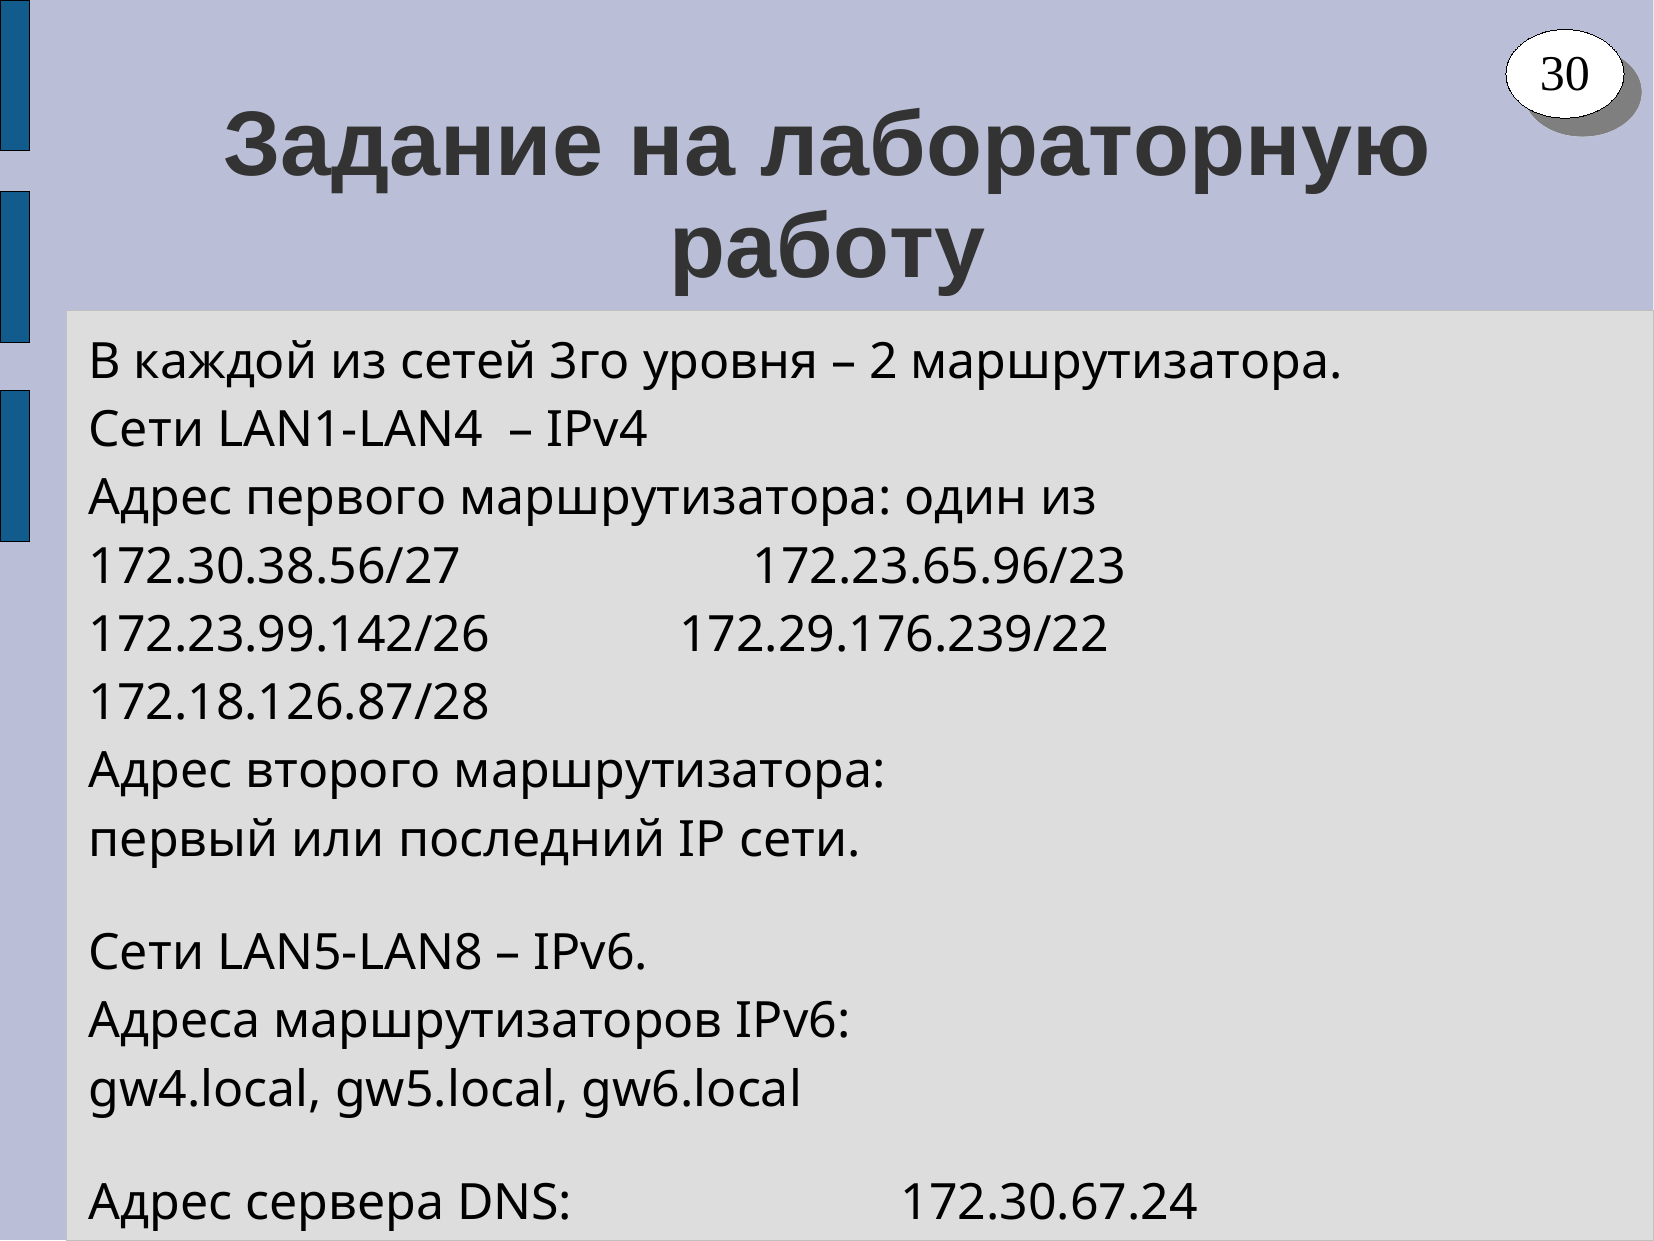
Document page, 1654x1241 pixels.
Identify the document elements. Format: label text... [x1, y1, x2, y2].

title Задание на лабораторную работу [121, 91, 1534, 299]
text_box В каждой из сетей 3го уровня – 2 маршрутизатора. Сети LAN1-LAN4 – IPv4 Адрес первого маршрутизатора: один из 172.30.38.56/27 172.23.65.96/23 172.23.99.142/26 172.29.176.239/22 172.18.126.87/28 Адрес второго маршрутизатора: первый или последний IP сети. Сети LAN5-LAN8 – IPv6. Адреса маршрутизаторов IPv6: gw4.local, gw5.local, gw6.local Адрес сервера DNS: 172.30.67.24 Адрес внутреннего веб-сервера: www.local [88, 324, 1595, 1196]
text_box 30 [1505, 29, 1625, 119]
